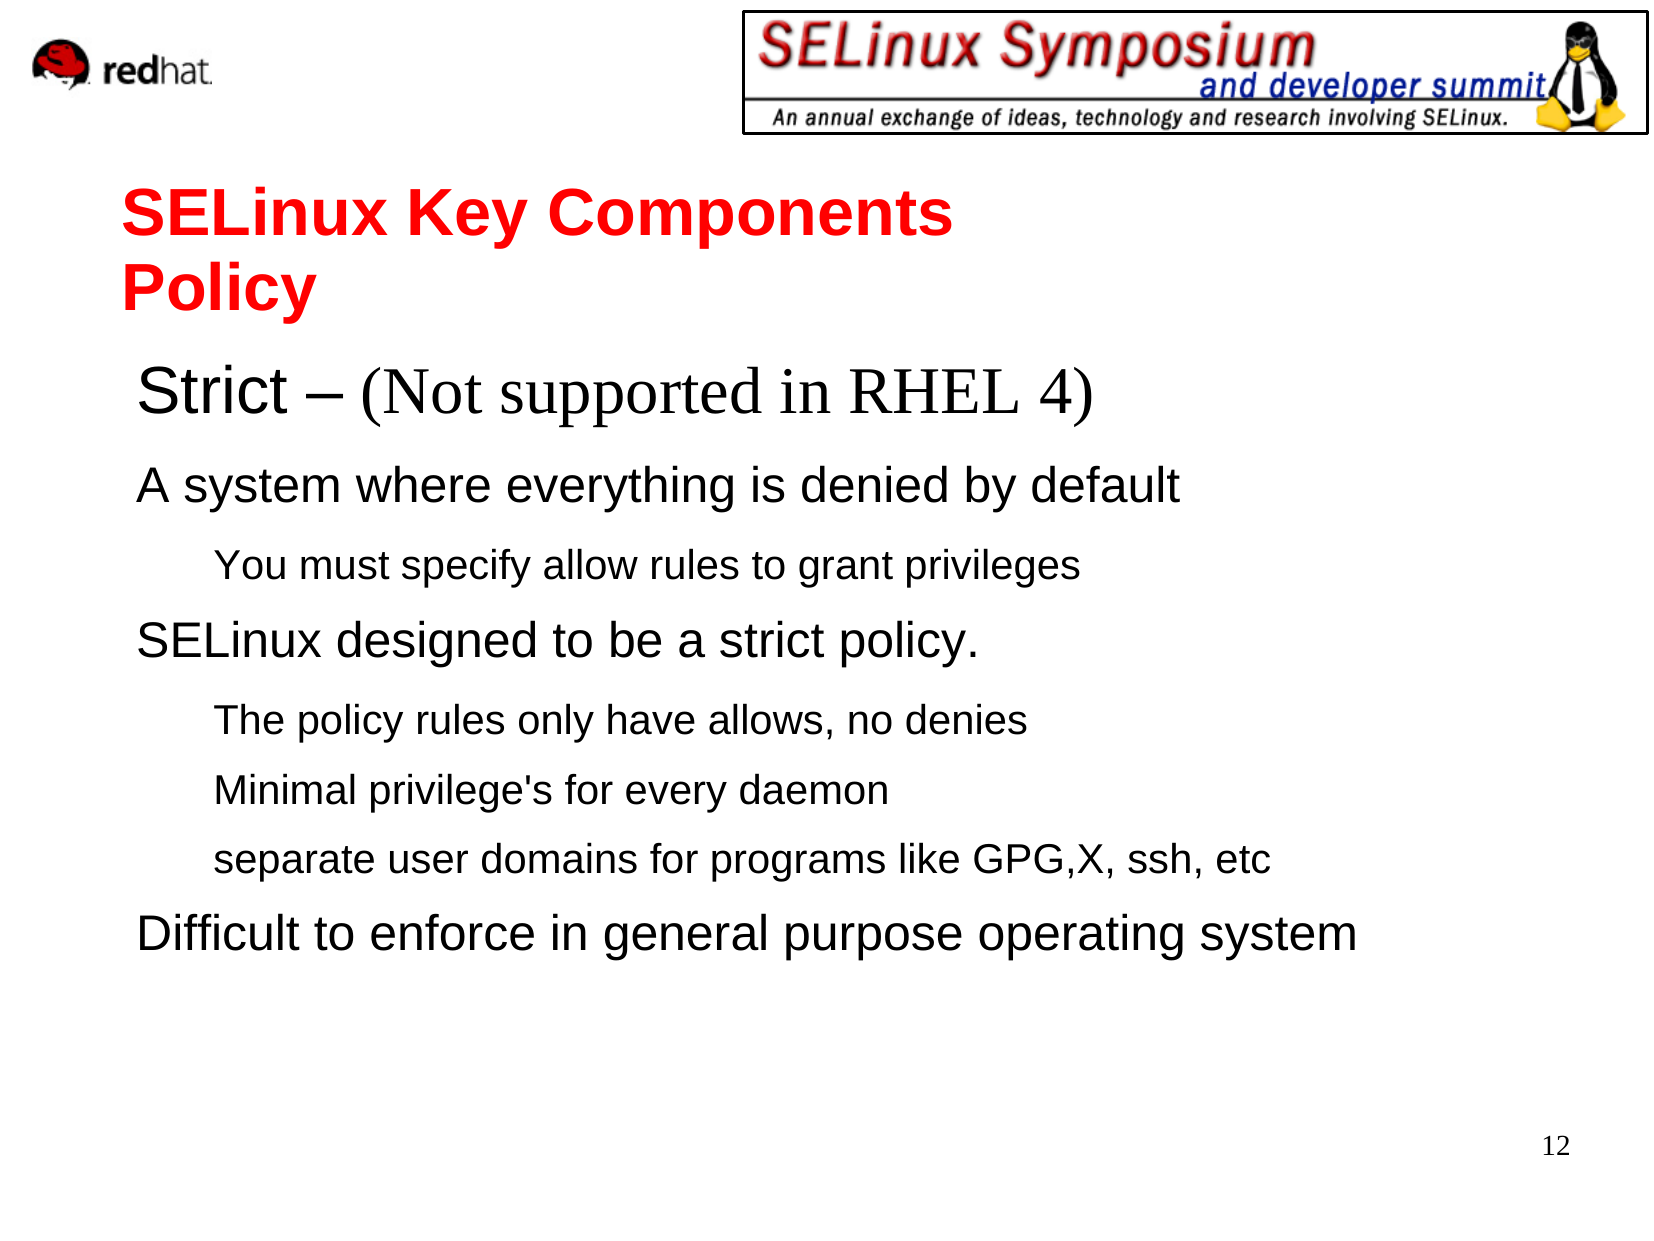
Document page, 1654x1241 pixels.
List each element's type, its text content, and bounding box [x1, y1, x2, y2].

picture [745, 13, 1646, 132]
title SELinux Key Components Policy [121, 136, 1534, 364]
list Strict – (Not supported in RHEL 4) A system where everything is denied by default You must specify allow rules to grant privileges SELinux designed to be a strict policy. The policy rules only have allows, no denies Minimal privilege's for every daemon separate user domains for programs like GPG,X, ssh, etc Difficult to enforce in general purpose operating system [118, 353, 1531, 1142]
picture [31, 37, 212, 98]
